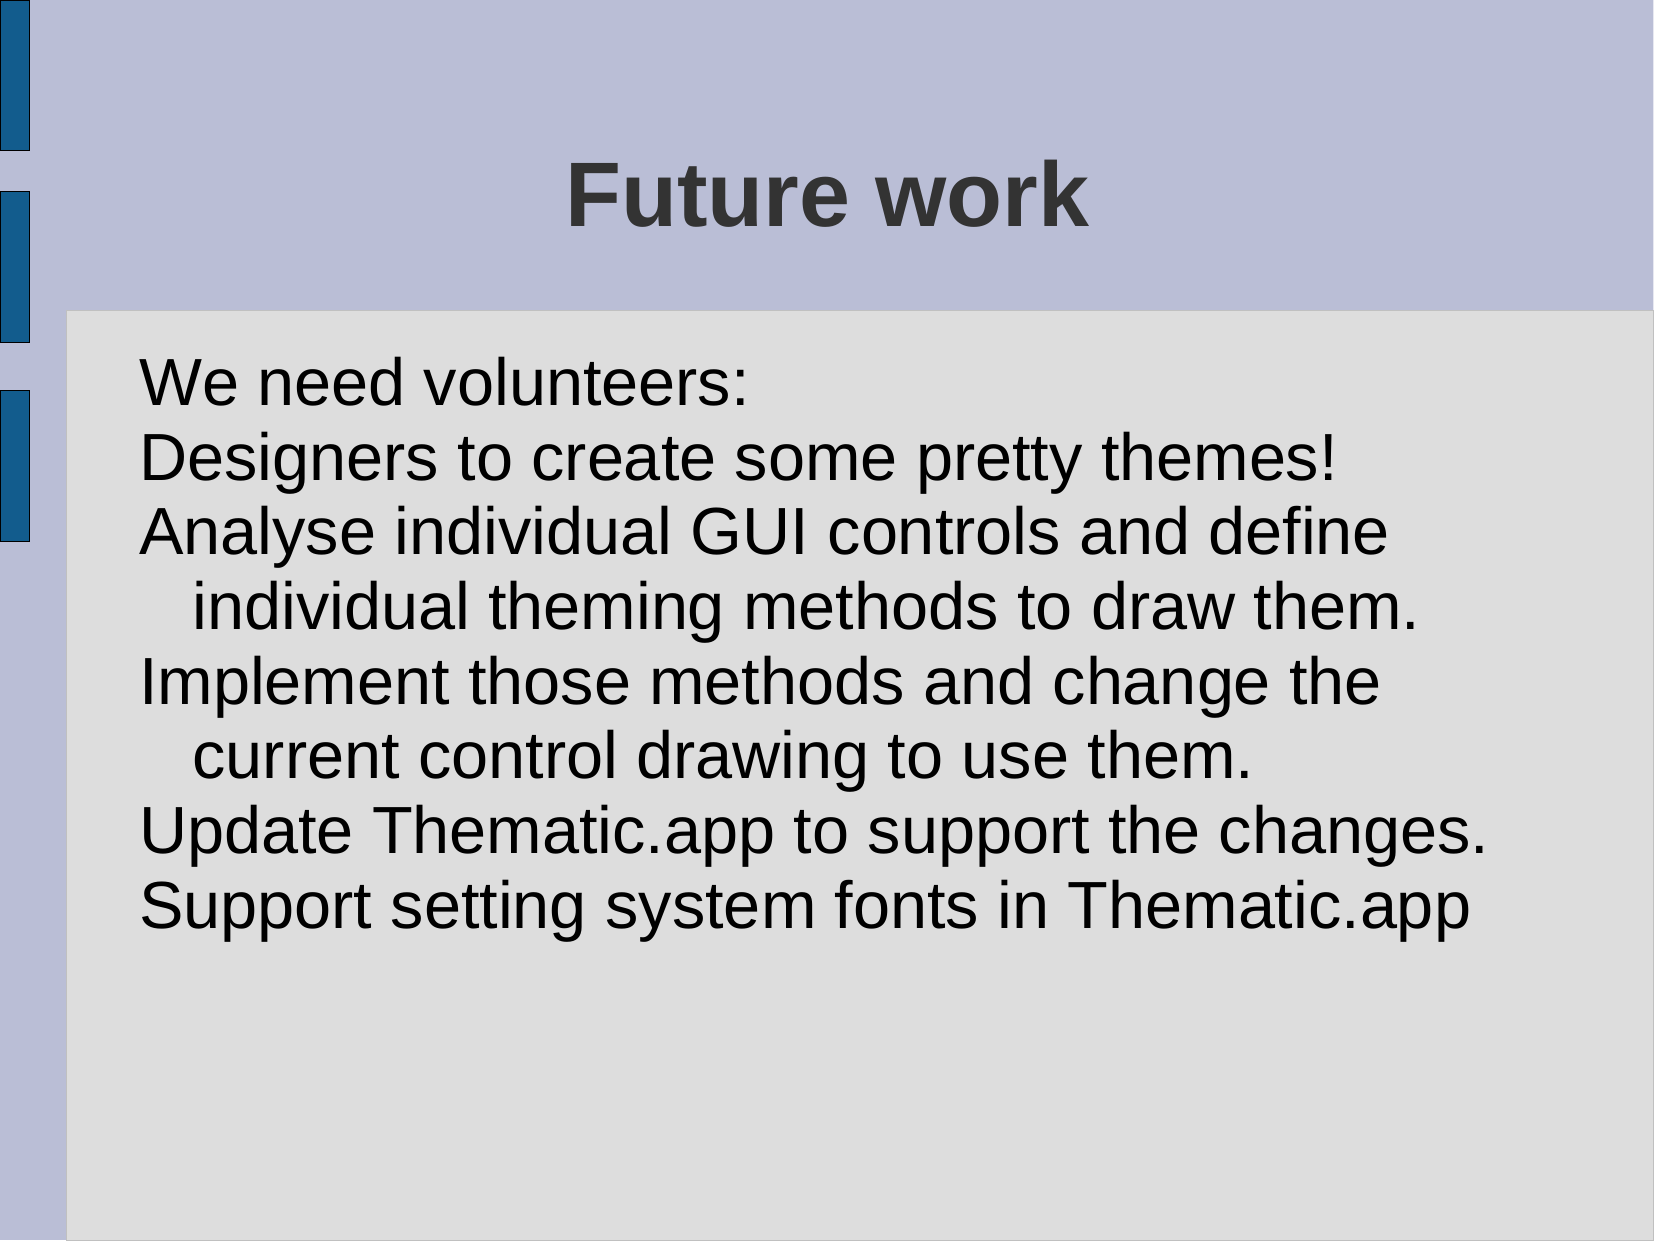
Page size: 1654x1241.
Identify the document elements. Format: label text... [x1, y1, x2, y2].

list We need volunteers: Designers to create some pretty themes! Analyse individual GUI controls and define individual theming methods to draw them. Implement those methods and change the current control drawing to use them. Update Thematic.app to support the changes. Support setting system fonts in Thematic.app [121, 344, 1534, 1112]
title Future work [121, 98, 1534, 291]
